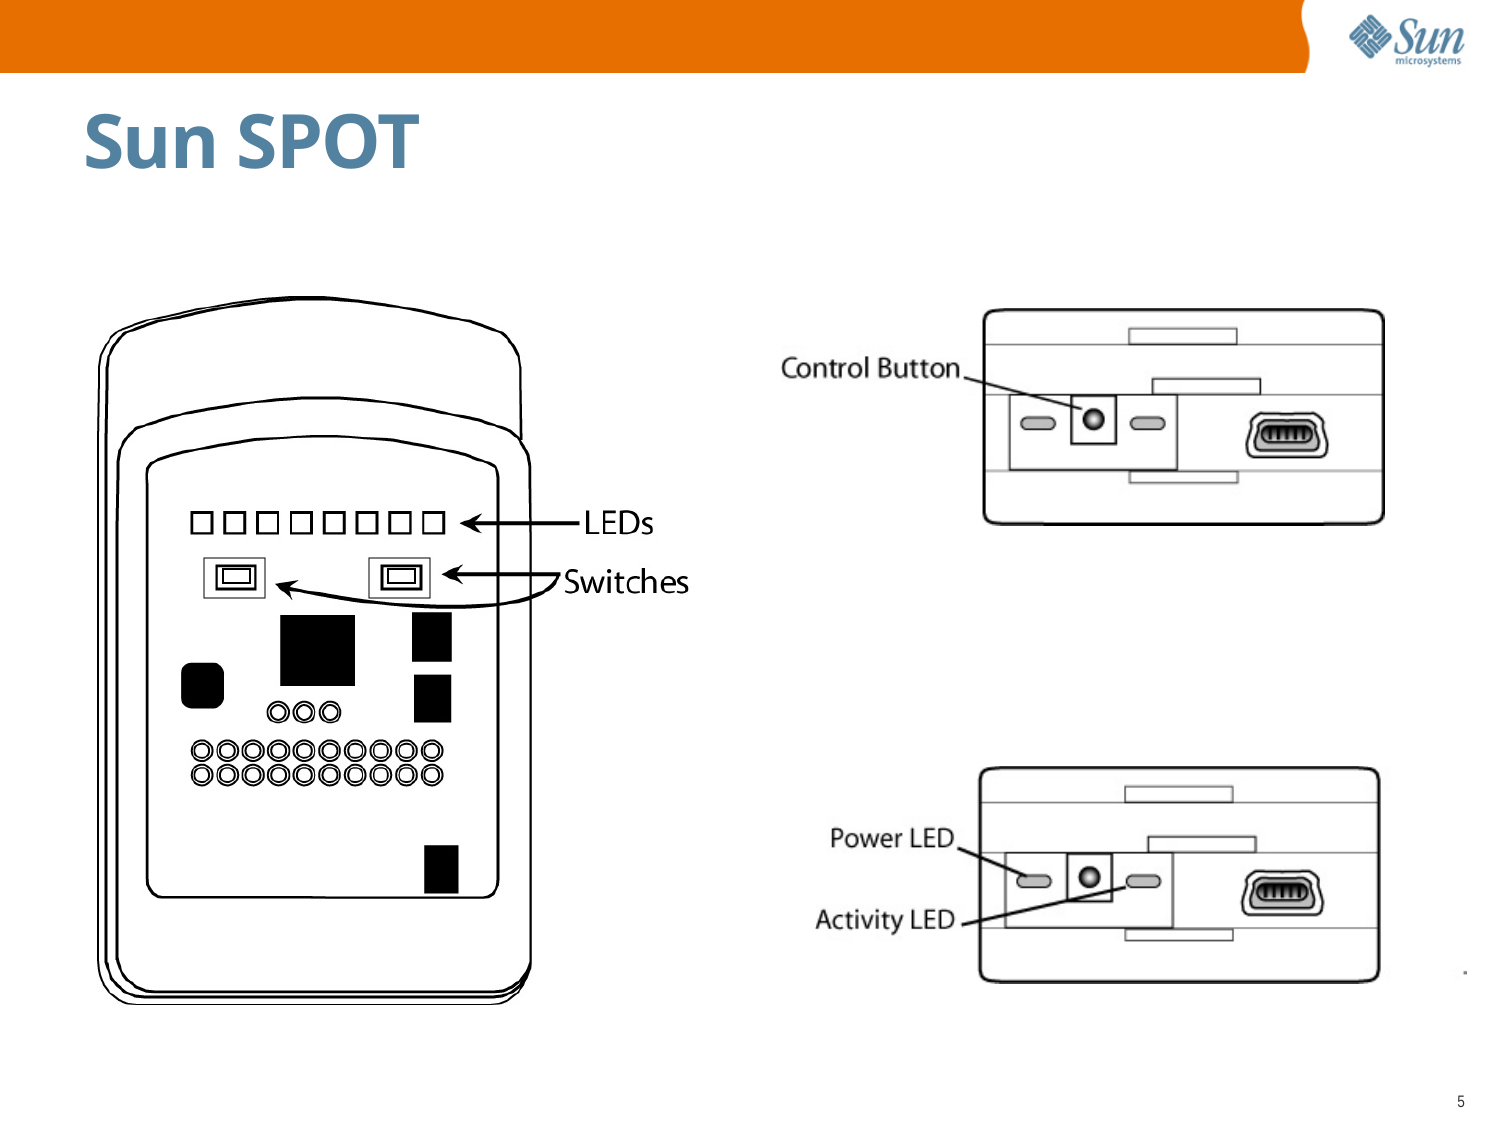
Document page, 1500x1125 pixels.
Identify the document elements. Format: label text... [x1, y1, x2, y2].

picture [815, 766, 1467, 984]
picture [97, 296, 689, 1005]
picture [781, 308, 1385, 526]
picture [0, 0, 1500, 73]
title Sun SPOT [83, 94, 1446, 199]
